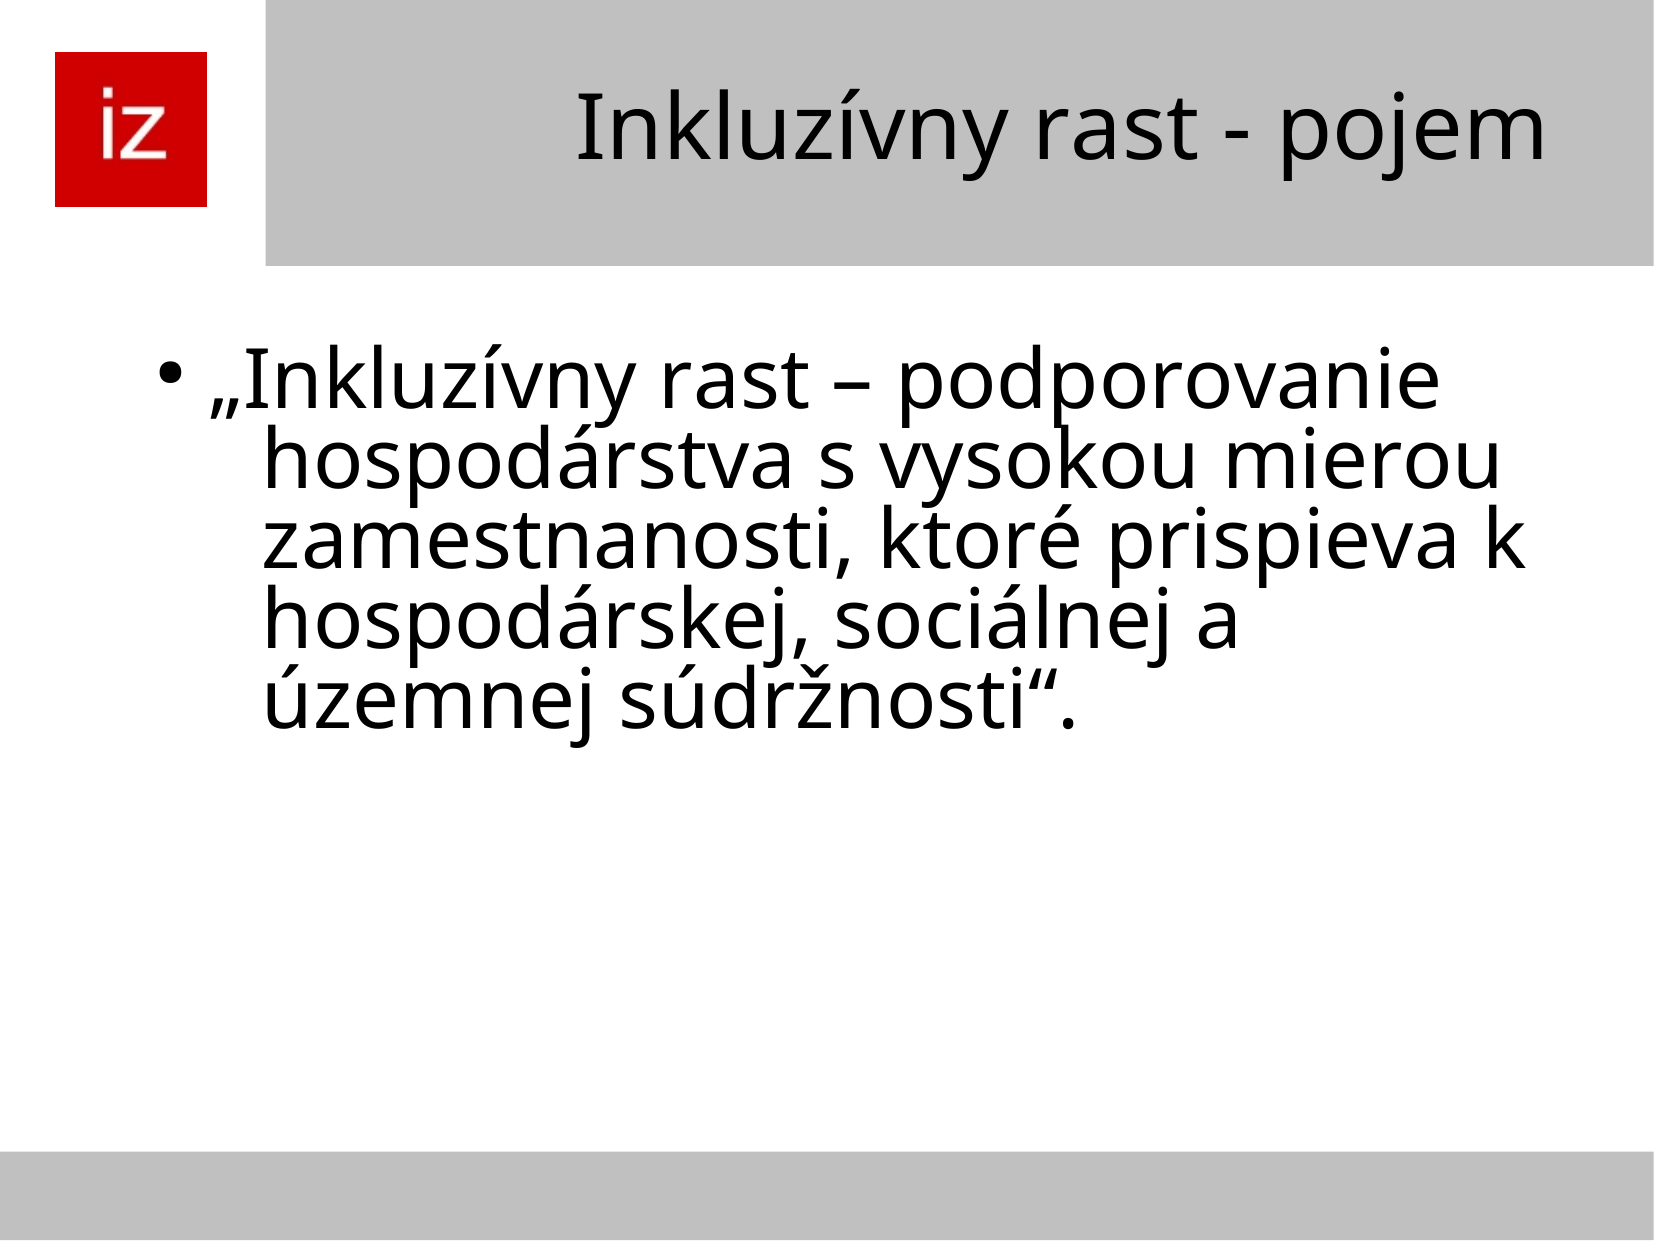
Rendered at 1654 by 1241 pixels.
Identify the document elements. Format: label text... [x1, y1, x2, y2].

picture [55, 52, 207, 207]
list „Inkluzívny rast – podporovanie hospodárstva s vysokou mierou zamestnanosti, ktoré prispieva k hospodárskej, sociálnej a územnej súdržnosti“. [121, 344, 1533, 1126]
title Inkluzívny rast - pojem [561, 29, 1565, 237]
